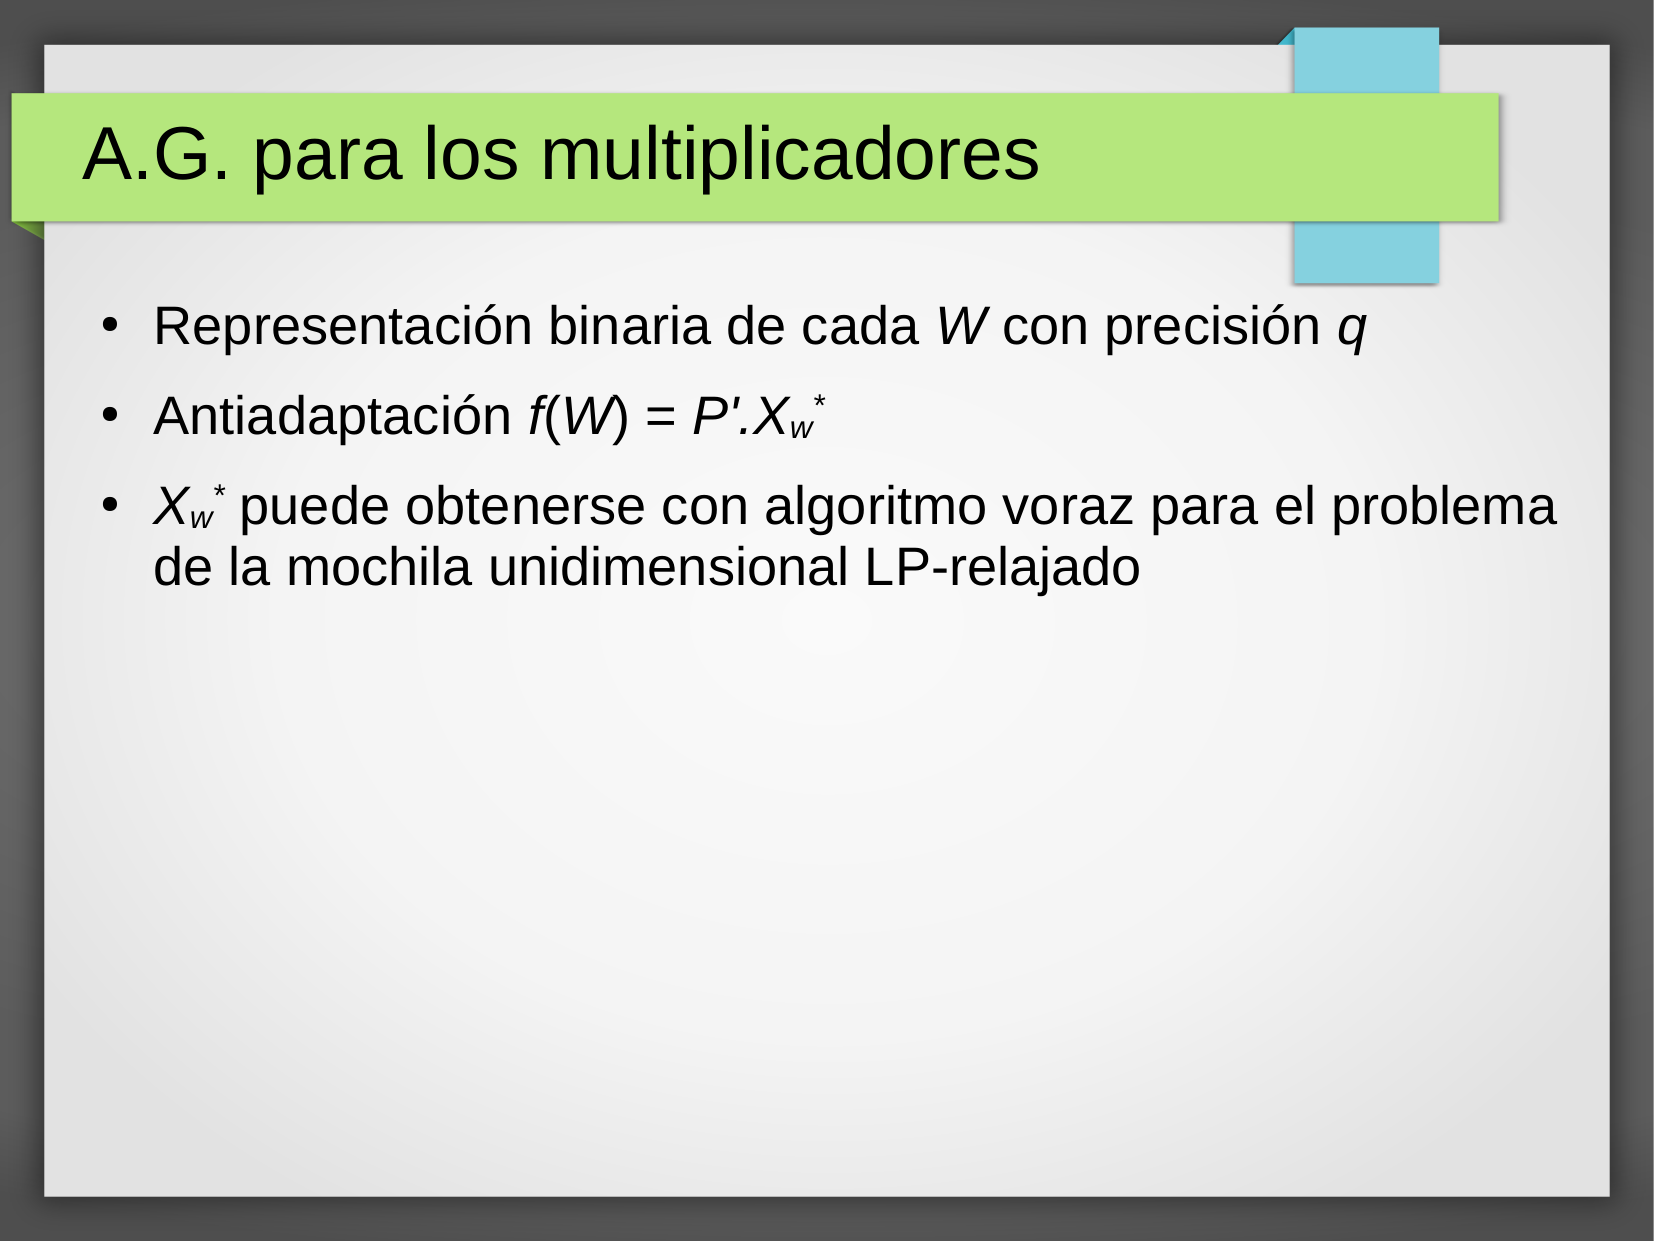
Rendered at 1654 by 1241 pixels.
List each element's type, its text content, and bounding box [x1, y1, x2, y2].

list Representación binaria de cada W con precisión q Antiadaptación f(W) = P'.Xw* Xw* puede obtenerse con algoritmo voraz para el problema de la mochila unidimensional LP-relajado [82, 295, 1571, 1015]
picture [0, 0, 1654, 1241]
title A.G. para los multiplicadores [82, 94, 1264, 213]
